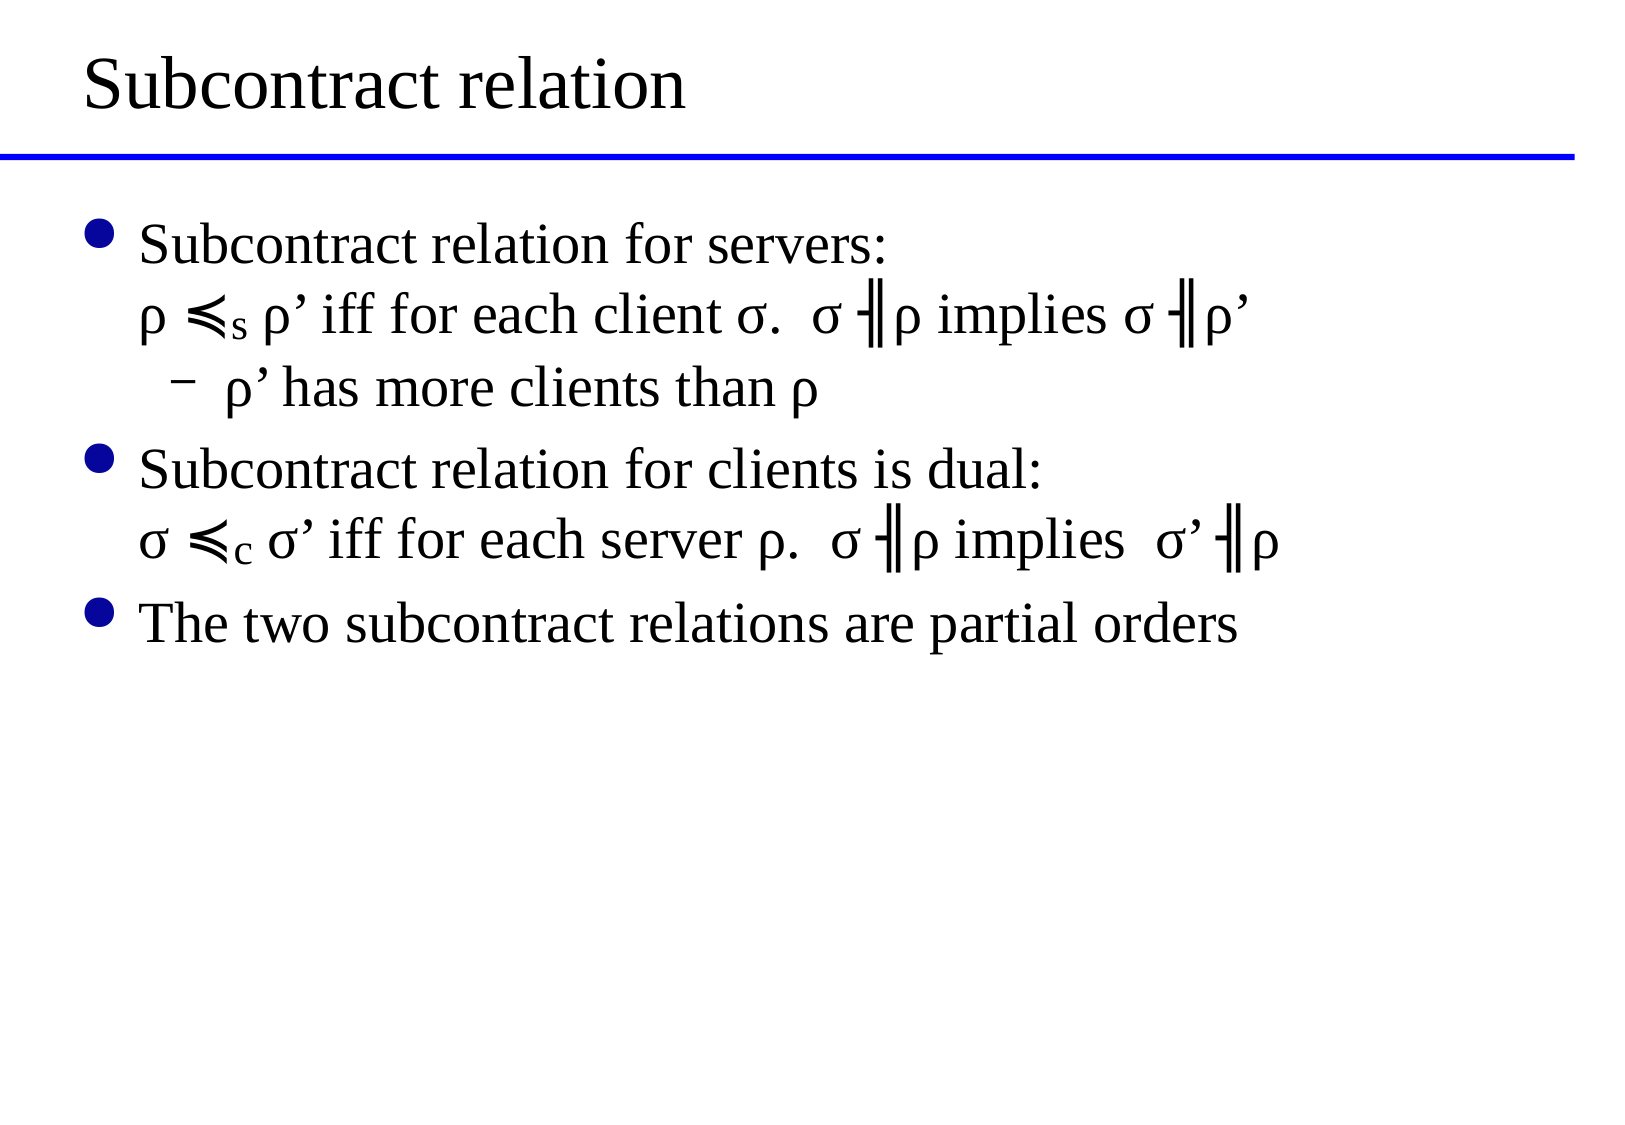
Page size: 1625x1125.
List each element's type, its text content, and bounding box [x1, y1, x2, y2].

list Subcontract relation for servers: ρ ≼s ρ’ iff for each client σ. σ ╢ρ implies σ ╢ρ’ ρ’ has more clients than ρ Subcontract relation for clients is dual: σ ≼c σ’ iff for each server ρ. σ ╢ρ implies σ’ ╢ρ The two subcontract relations are partial orders [67, 198, 1478, 1061]
title Subcontract relation [67, 27, 1544, 131]
